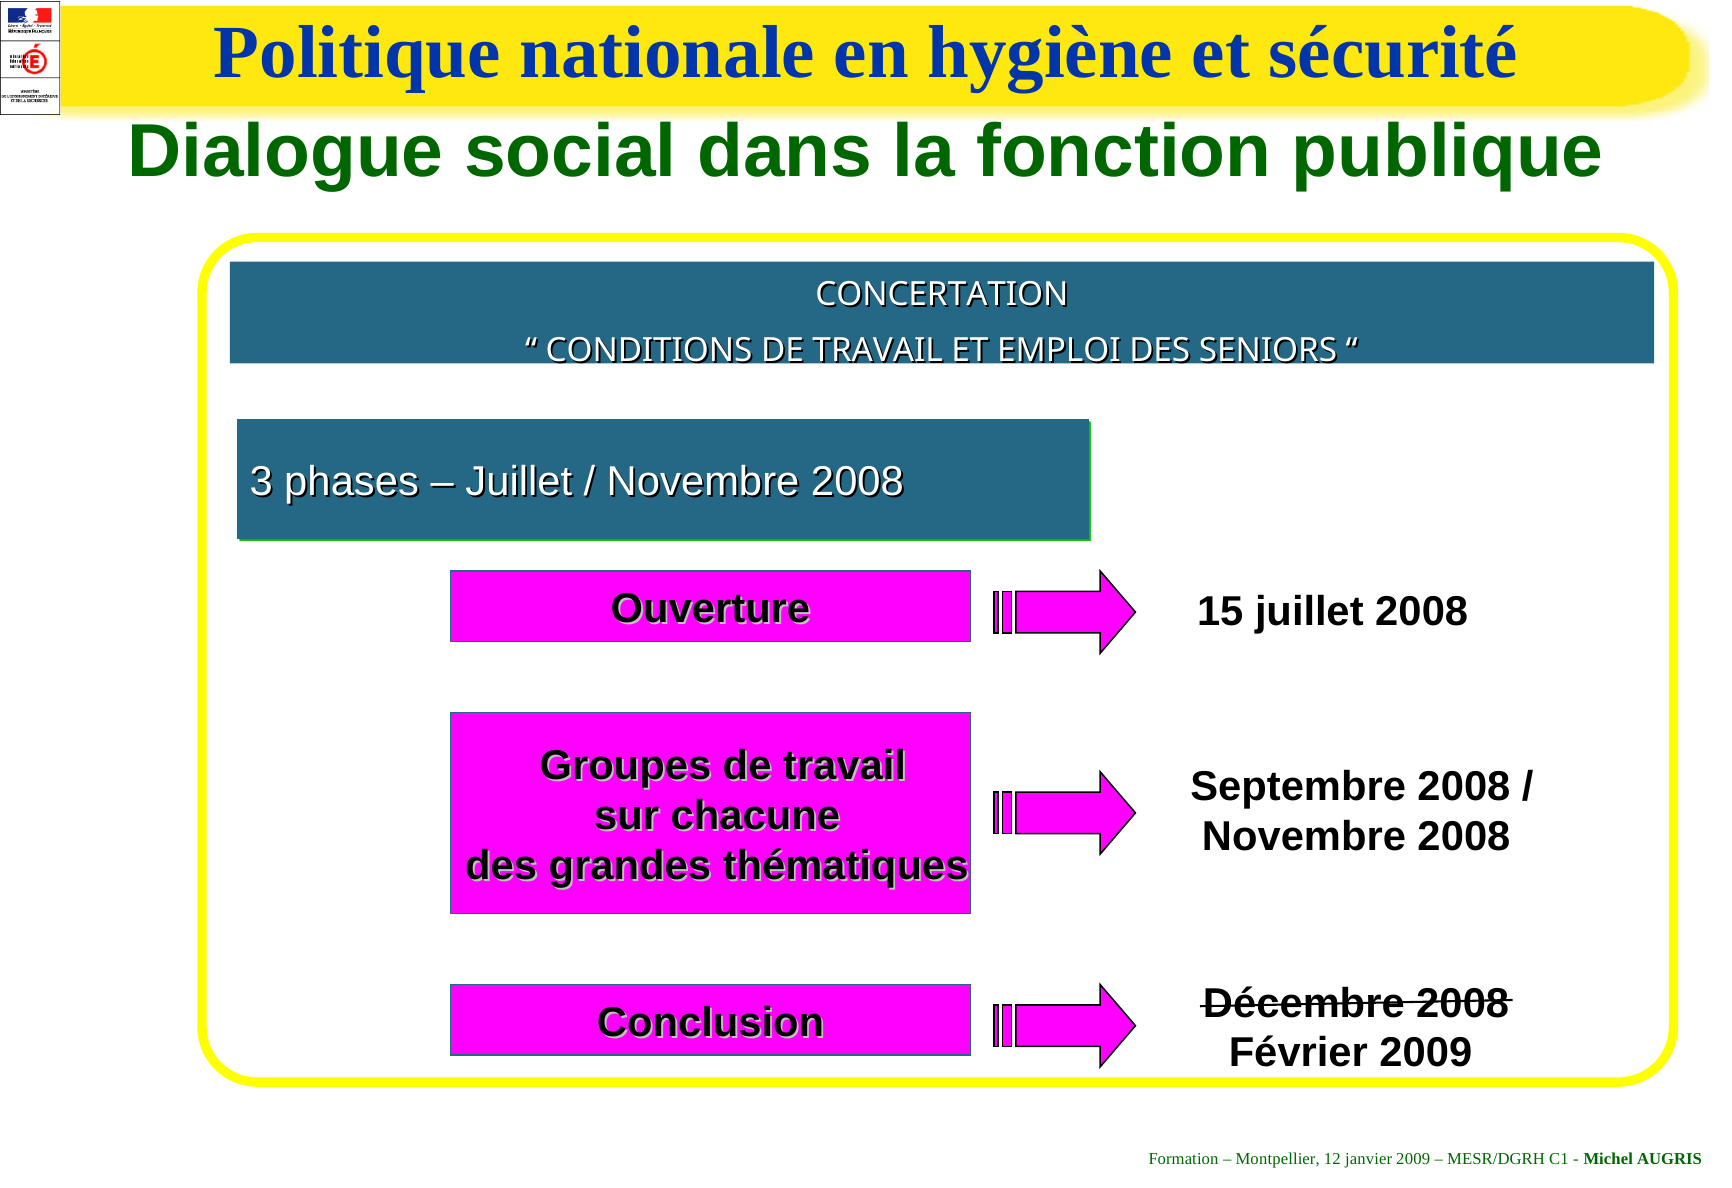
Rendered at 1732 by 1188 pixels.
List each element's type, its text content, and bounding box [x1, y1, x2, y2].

text_box 3 phases – Juillet / Novembre 2008 [237, 420, 1089, 538]
text_box [1015, 570, 1136, 654]
text_box Septembre 2008 / Novembre 2008 [1017, 750, 1632, 867]
text_box [1015, 771, 1136, 855]
text_box Décembre 2008 [1389, 1003, 1426, 1017]
text_box [1003, 792, 1011, 834]
text_box Politique nationale en hygiène et sécurité [199, 0, 1534, 100]
picture [0, 0, 199, 92]
text_box Ouverture [450, 570, 971, 642]
text_box Décembre 2008 [1425, 1003, 1446, 1017]
text_box Décembre 2008 [1017, 968, 1632, 1034]
text_box Dialogue social dans la fonction publique [0, 92, 1732, 200]
picture [1534, 0, 1710, 92]
text_box Février 2009 [1214, 1017, 1488, 1083]
text_box [994, 1005, 998, 1046]
text_box Groupes de travail sur chacune des grandes thématiques [450, 712, 971, 914]
text_box CONCERTATION “ CONDITIONS DE TRAVAIL ET EMPLOI DES SENIORS “ [229, 261, 1655, 364]
text_box [994, 792, 998, 834]
text_box 15 juillet 2008 [1106, 576, 1609, 642]
text_box [1003, 591, 1011, 633]
text_box 15 juillet 2008 [994, 576, 1100, 642]
text_box [1015, 1005, 1129, 1068]
text_box [994, 591, 998, 633]
text_box Conclusion [450, 984, 971, 1056]
text_box [1003, 1005, 1011, 1046]
